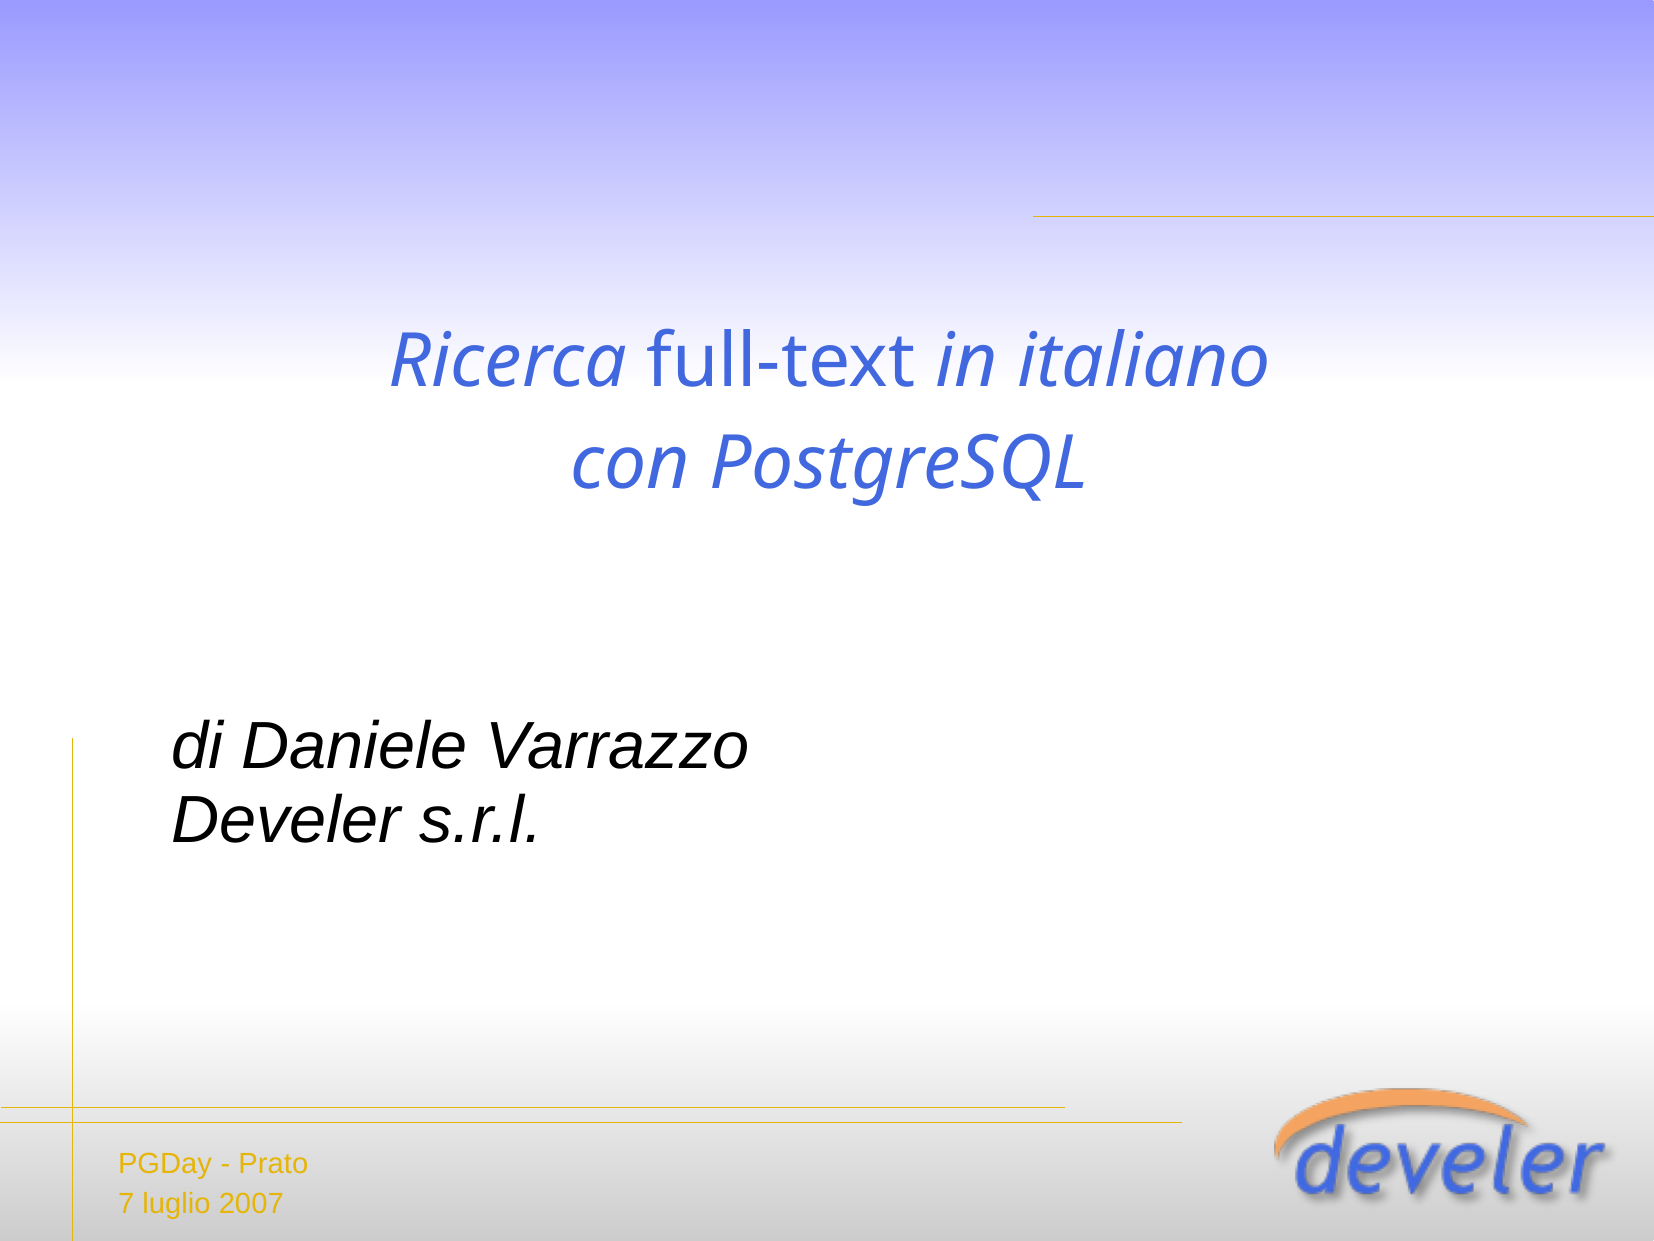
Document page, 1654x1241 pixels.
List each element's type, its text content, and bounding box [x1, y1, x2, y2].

title Ricerca full-text in italiano con PostgreSQL [88, 315, 1571, 502]
picture [1269, 1083, 1622, 1211]
subtitle di Daniele Varrazzo Develer s.r.l. [171, 679, 827, 886]
